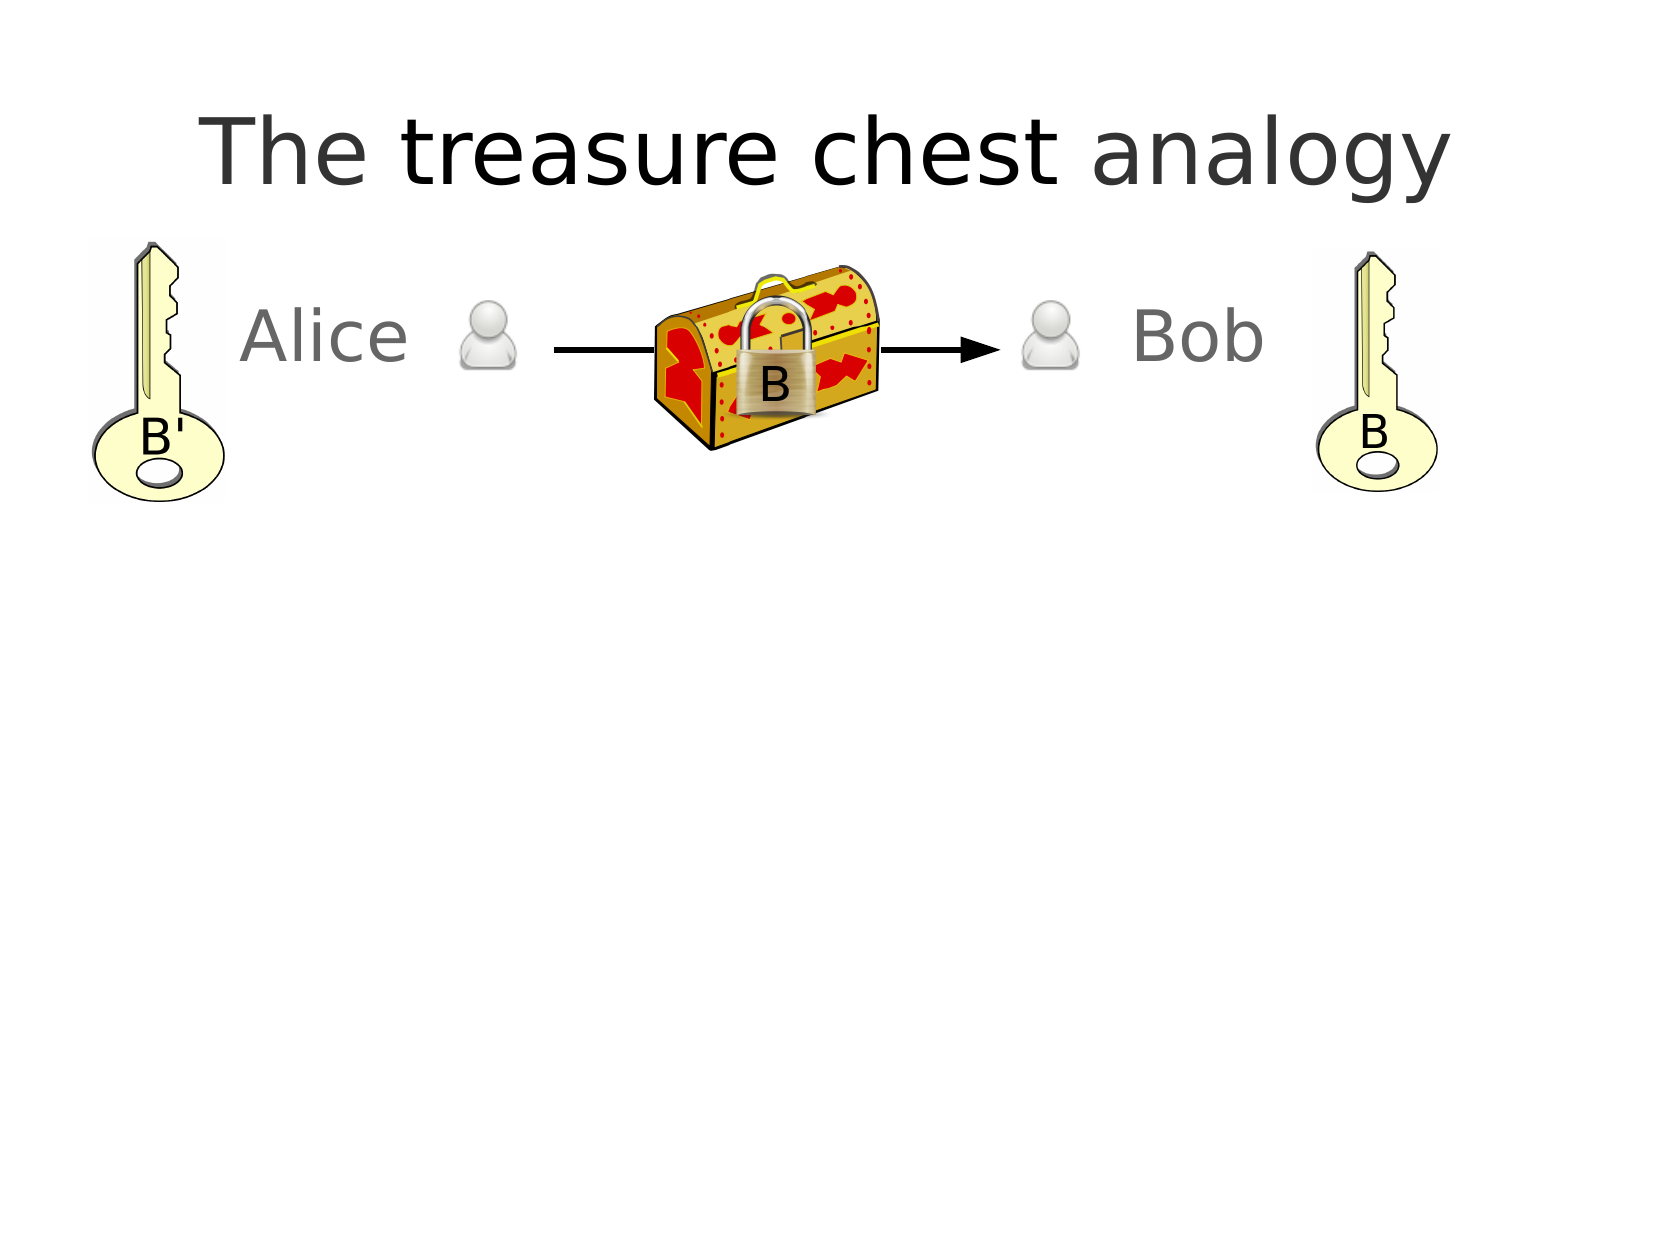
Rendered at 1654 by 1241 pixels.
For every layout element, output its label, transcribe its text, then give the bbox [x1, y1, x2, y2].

picture [88, 238, 226, 502]
text_box Bob [1115, 288, 1312, 386]
picture [654, 265, 881, 451]
title The treasure chest analogy [82, 49, 1571, 257]
text_box Alice [226, 288, 426, 386]
picture [1312, 248, 1439, 492]
picture [1012, 299, 1088, 375]
picture [450, 299, 525, 375]
